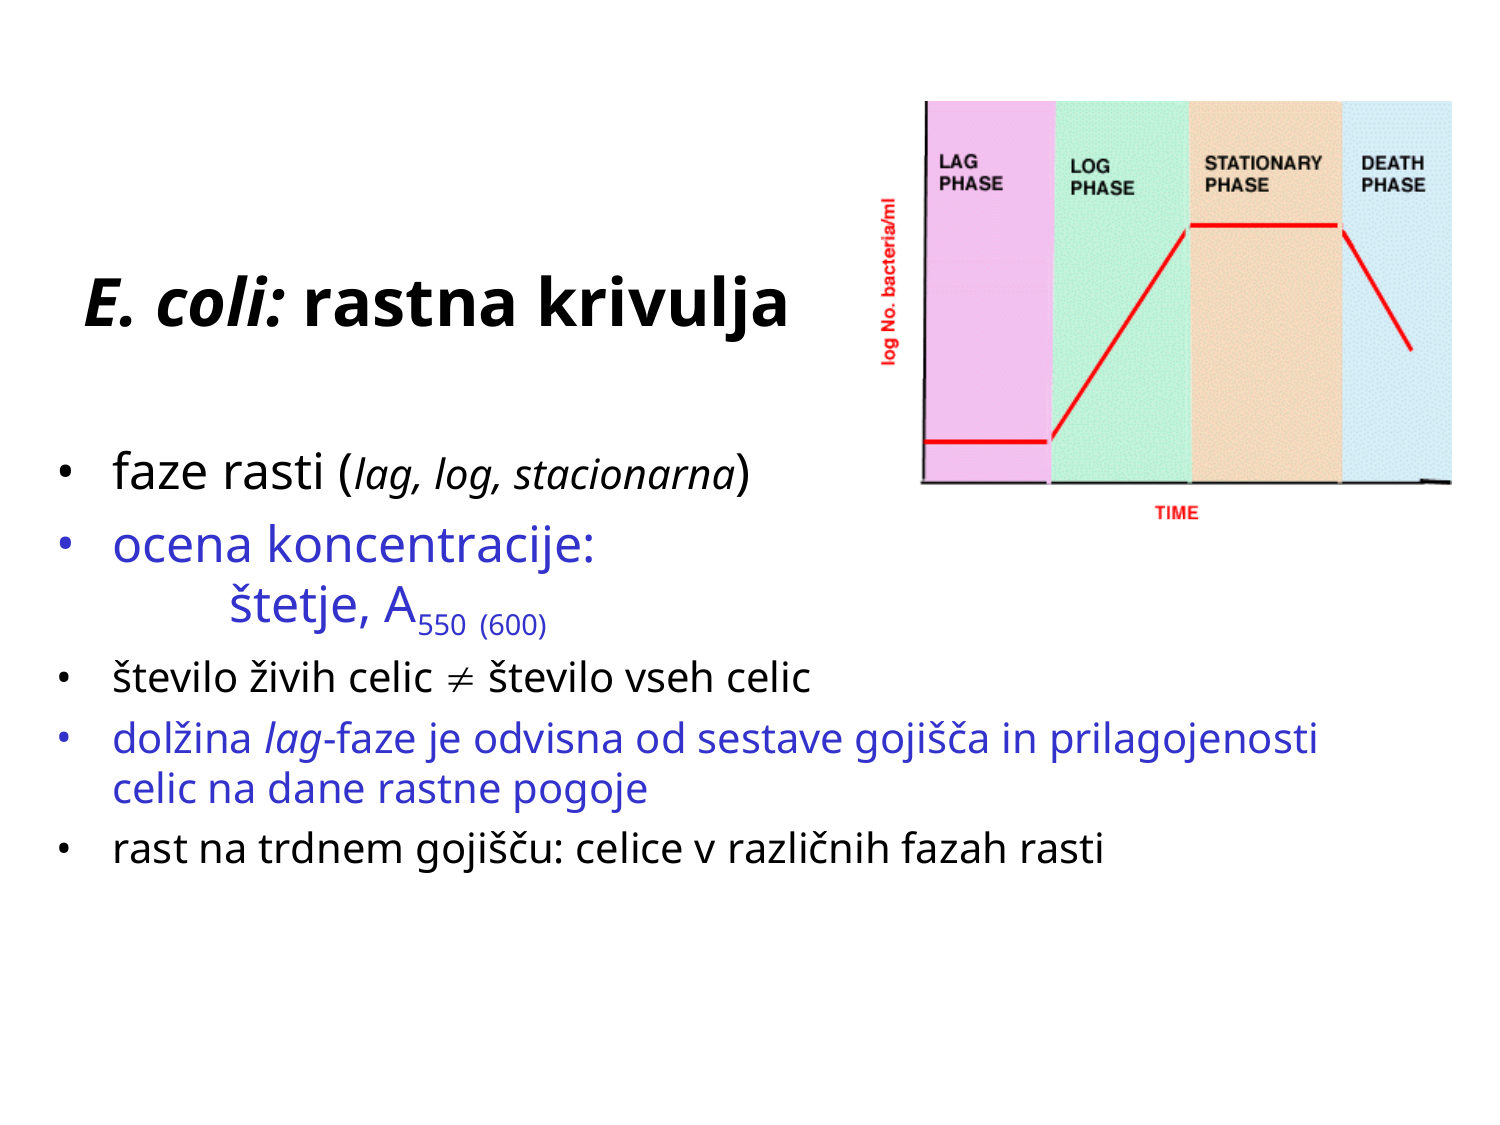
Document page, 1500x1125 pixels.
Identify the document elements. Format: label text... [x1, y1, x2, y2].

list faze rasti (lag, log, stacionarna) ocena koncentracije: štetje, A550 (600) število živih celic  število vseh celic dolžina lag-faze je odvisna od sestave gojišča in prilagojenosti celic na dane rastne pogoje rast na trdnem gojišču: celice v različnih fazah rasti [41, 432, 1427, 927]
picture [856, 101, 1452, 548]
title E. coli: rastna krivulja [29, 243, 845, 356]
